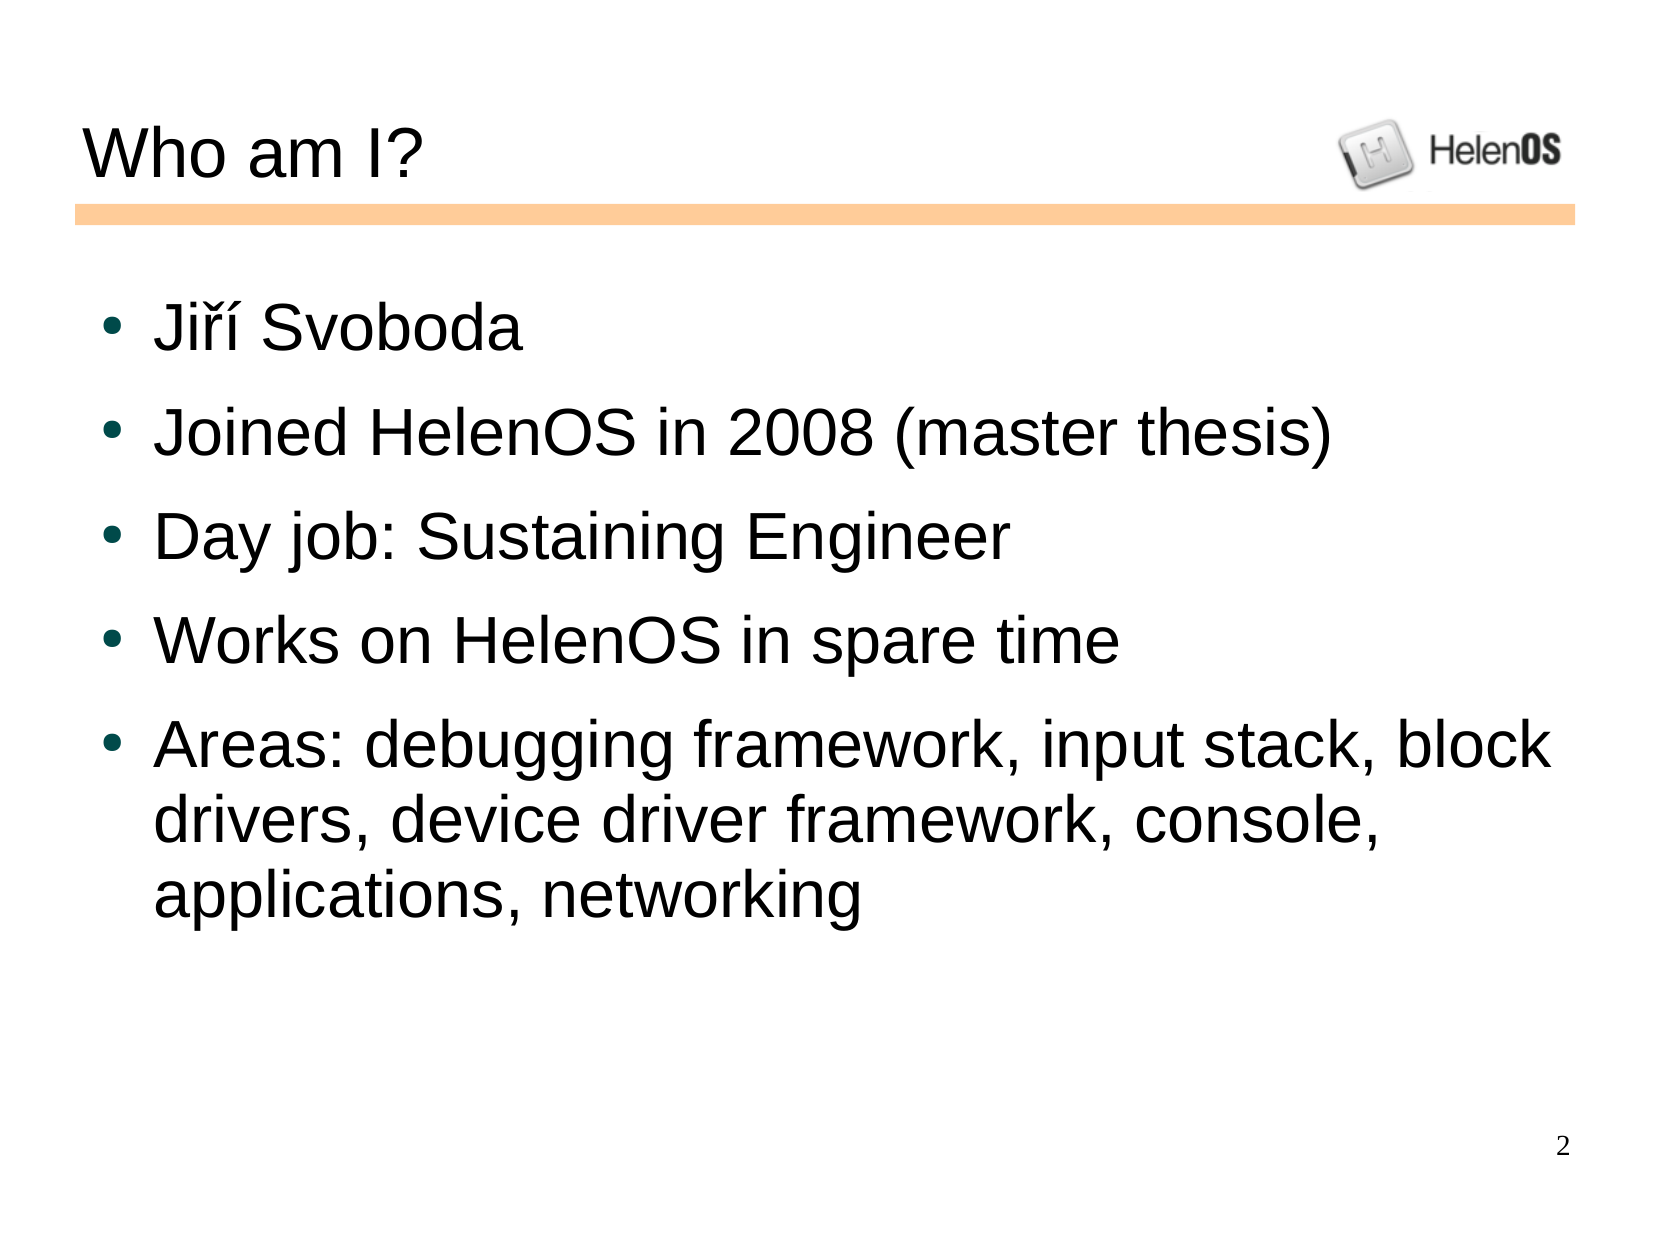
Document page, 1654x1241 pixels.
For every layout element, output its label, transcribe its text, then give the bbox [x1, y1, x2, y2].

title Who am I? [82, 49, 1571, 257]
list Jiří Svoboda Joined HelenOS in 2008 (master thesis) Day job: Sustaining Engineer Works on HelenOS in spare time Areas: debugging framework, input stack, block drivers, device driver framework, console, applications, networking [82, 290, 1571, 1109]
